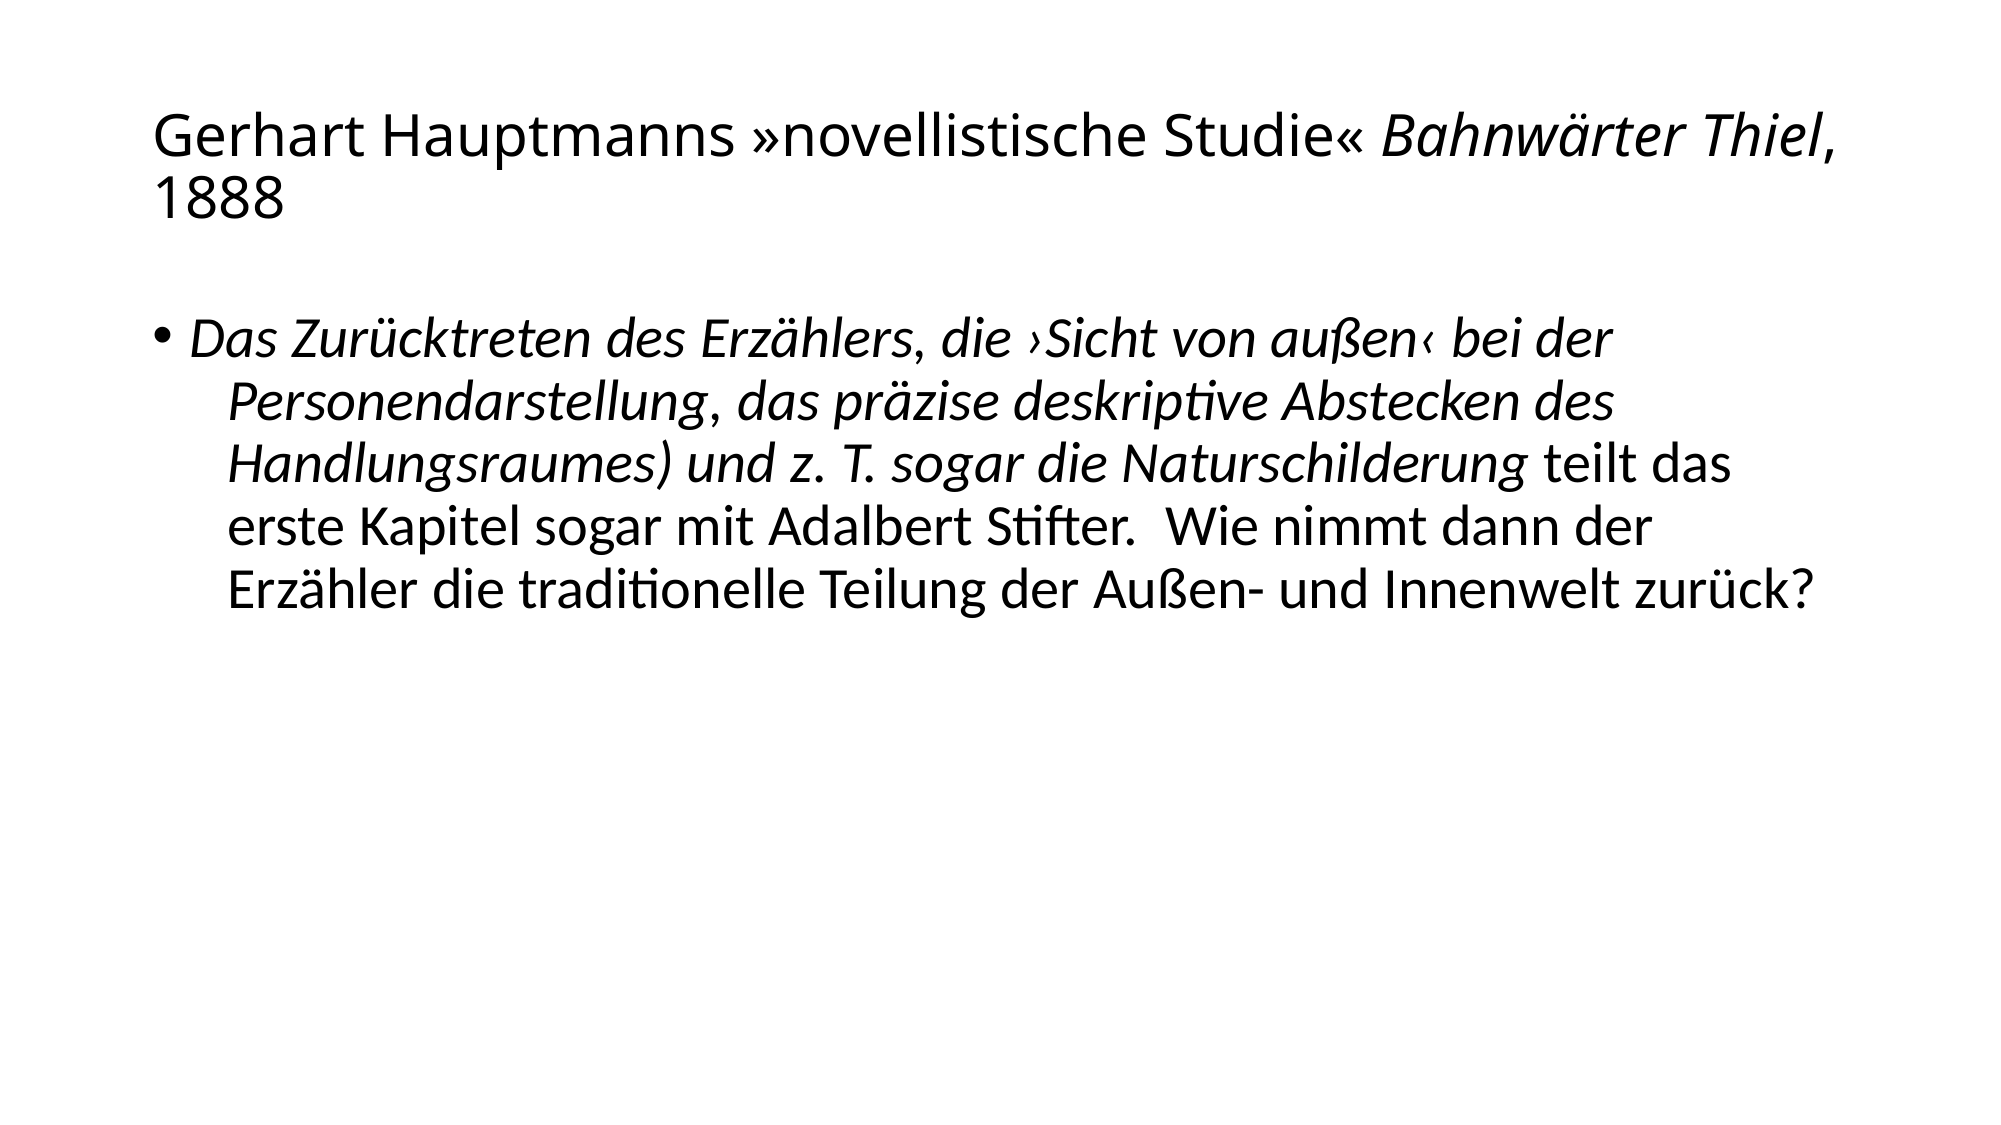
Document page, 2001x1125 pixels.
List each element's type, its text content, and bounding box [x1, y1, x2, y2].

title Gerhart Hauptmanns »novellistische Studie« Bahnwärter Thiel, 1888 [137, 59, 1863, 278]
list Das Zurücktreten des Erzählers, die ›Sicht von außen‹ bei der Personendarstellung, das präzise deskriptive Abstecken des Handlungsraumes) und z. T. sogar die Naturschilderung teilt das erste Kapitel sogar mit Adalbert Stifter. Wie nimmt dann der Erzähler die traditionelle Teilung der Außen- und Innenwelt zurück? [137, 299, 1863, 1014]
